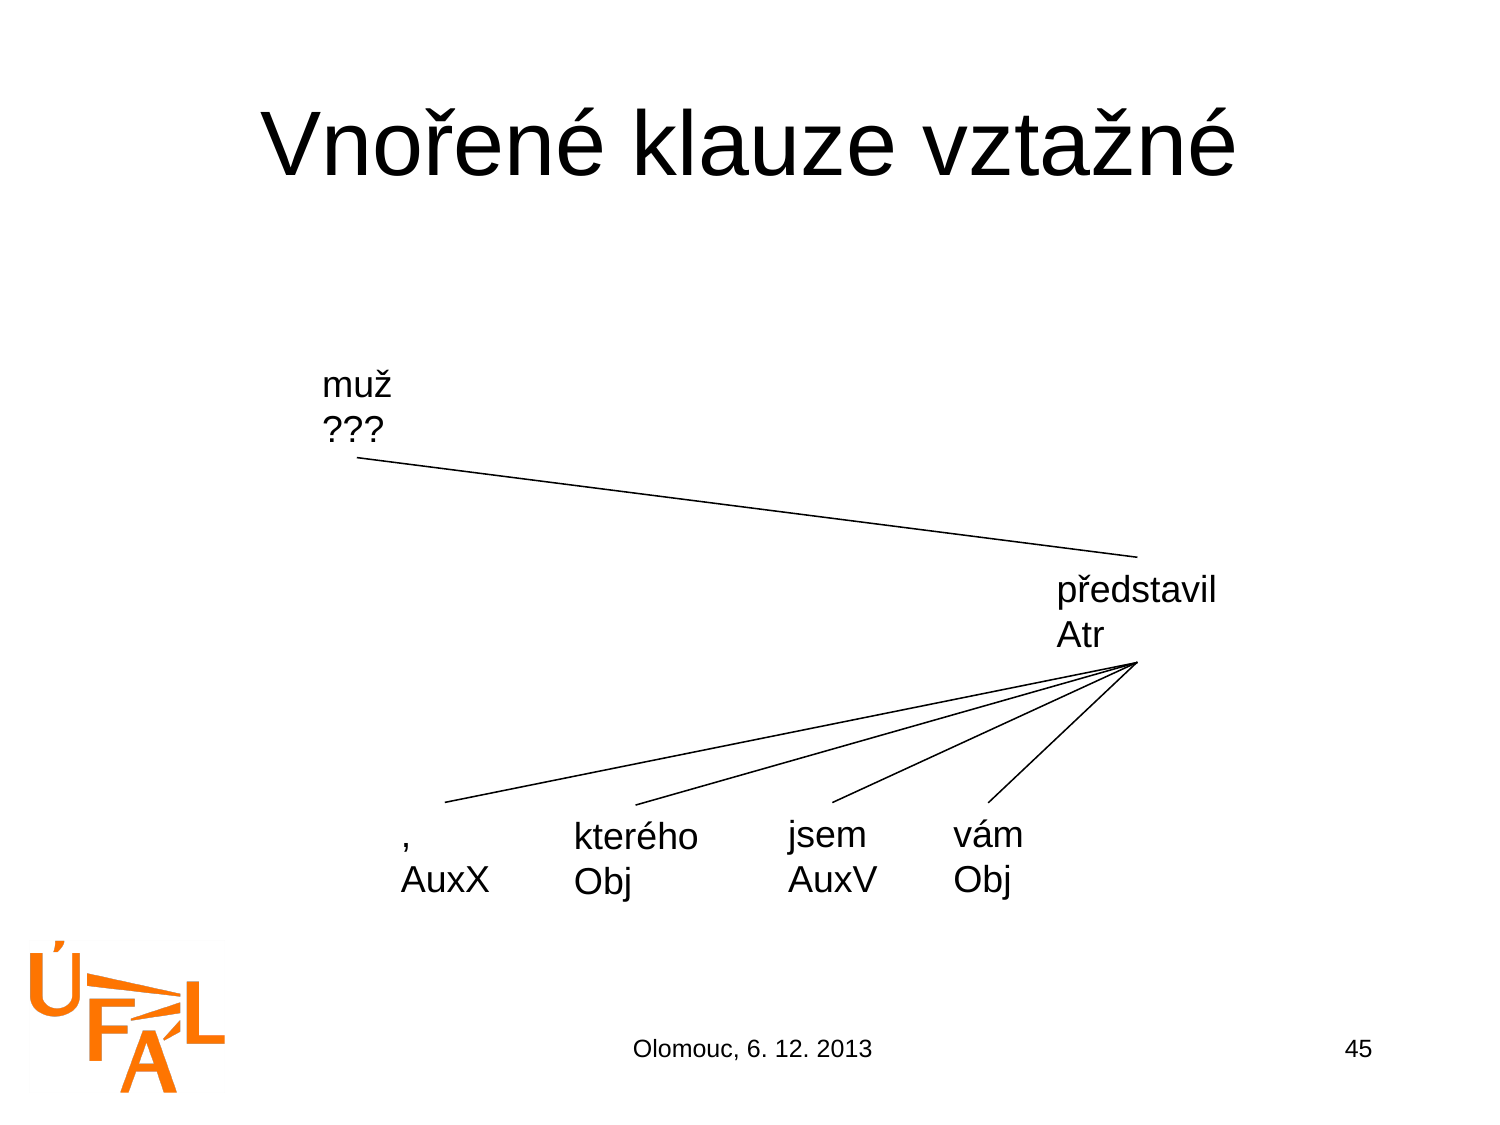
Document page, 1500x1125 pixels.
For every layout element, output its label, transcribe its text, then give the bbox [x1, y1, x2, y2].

text_box kterého Obj [559, 804, 714, 911]
text_box jsem AuxV [773, 802, 893, 908]
text_box vám Obj [938, 802, 1040, 908]
title Vnořené klauze vztažné [75, 14, 1426, 263]
text_box představil Atr [1041, 557, 1232, 663]
text_box , AuxX [385, 802, 506, 908]
picture [29, 940, 225, 1093]
text_box muž ??? [307, 352, 408, 458]
